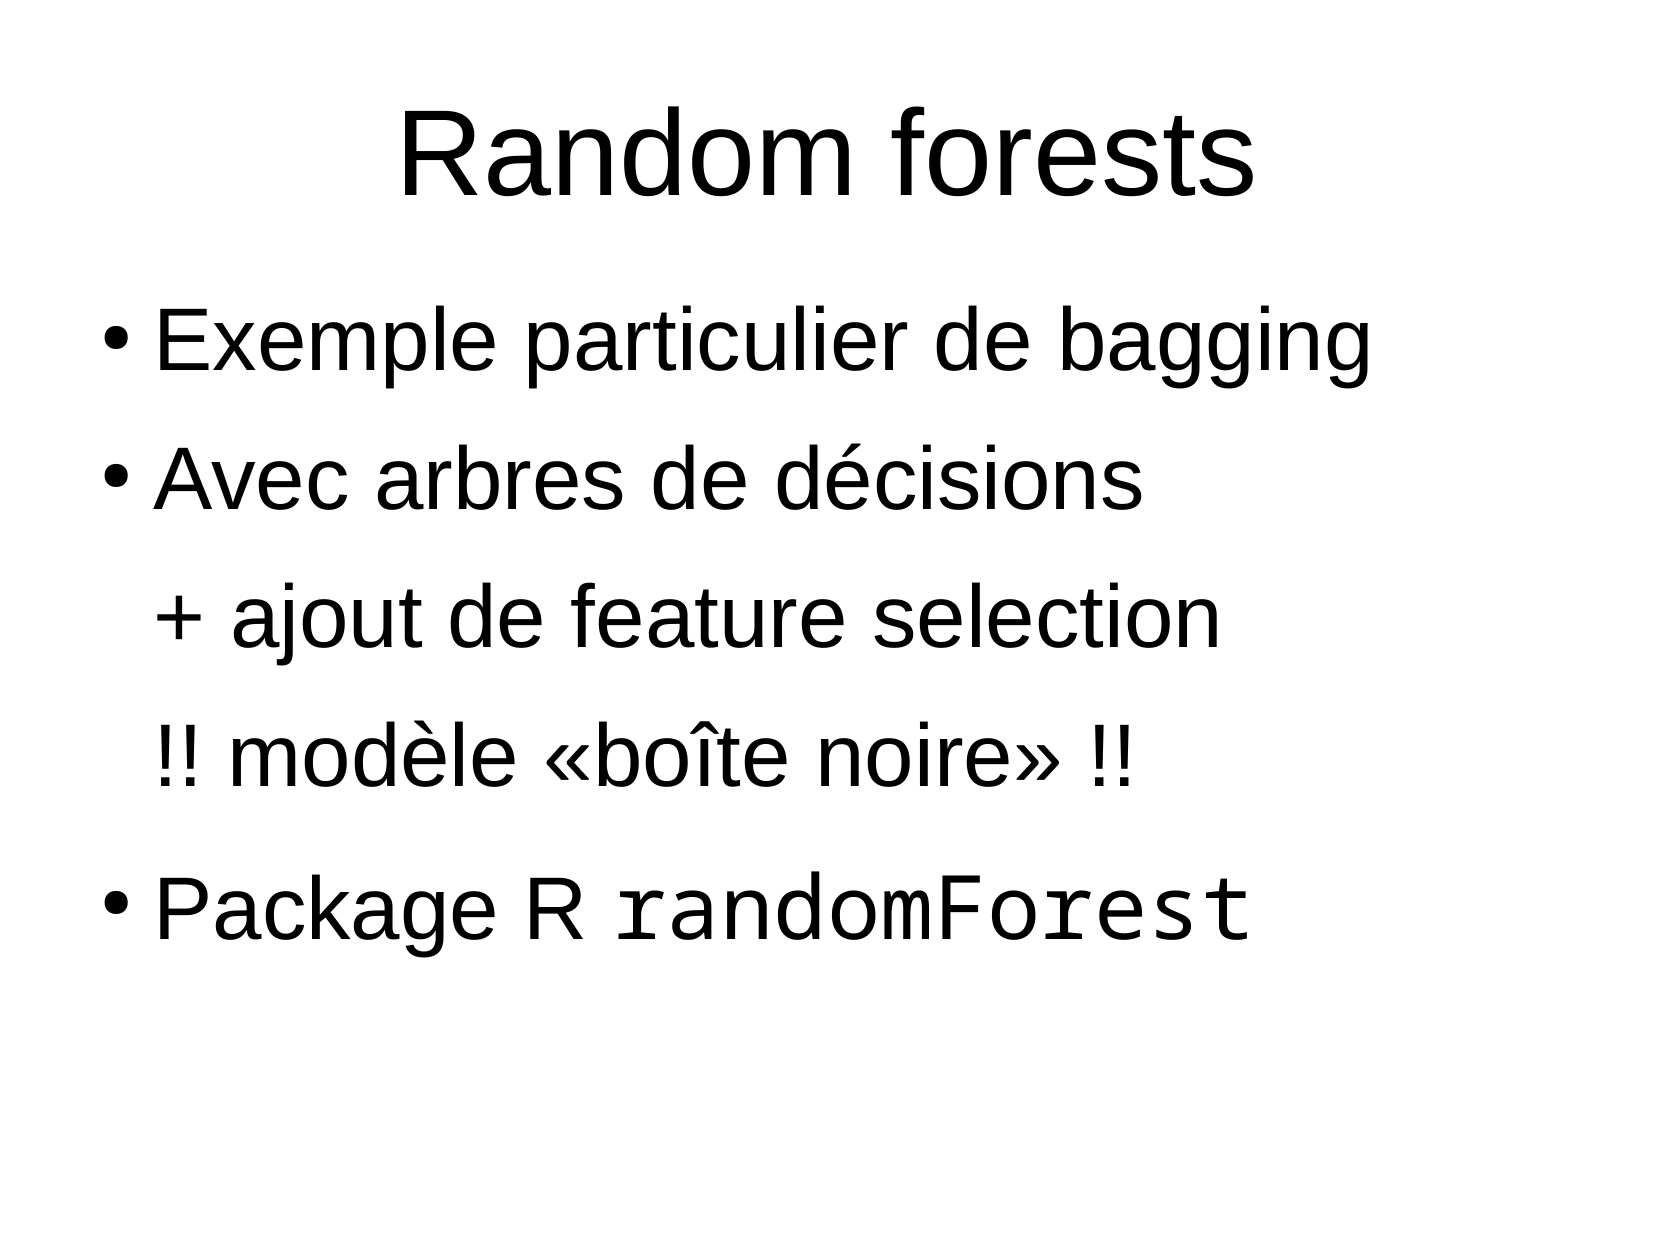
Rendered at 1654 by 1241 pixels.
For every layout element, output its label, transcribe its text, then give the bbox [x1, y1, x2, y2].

title Random forests [82, 49, 1571, 257]
list Exemple particulier de bagging Avec arbres de décisions + ajout de feature selection !! modèle «boîte noire» !! Package R randomForest [82, 290, 1571, 1010]
